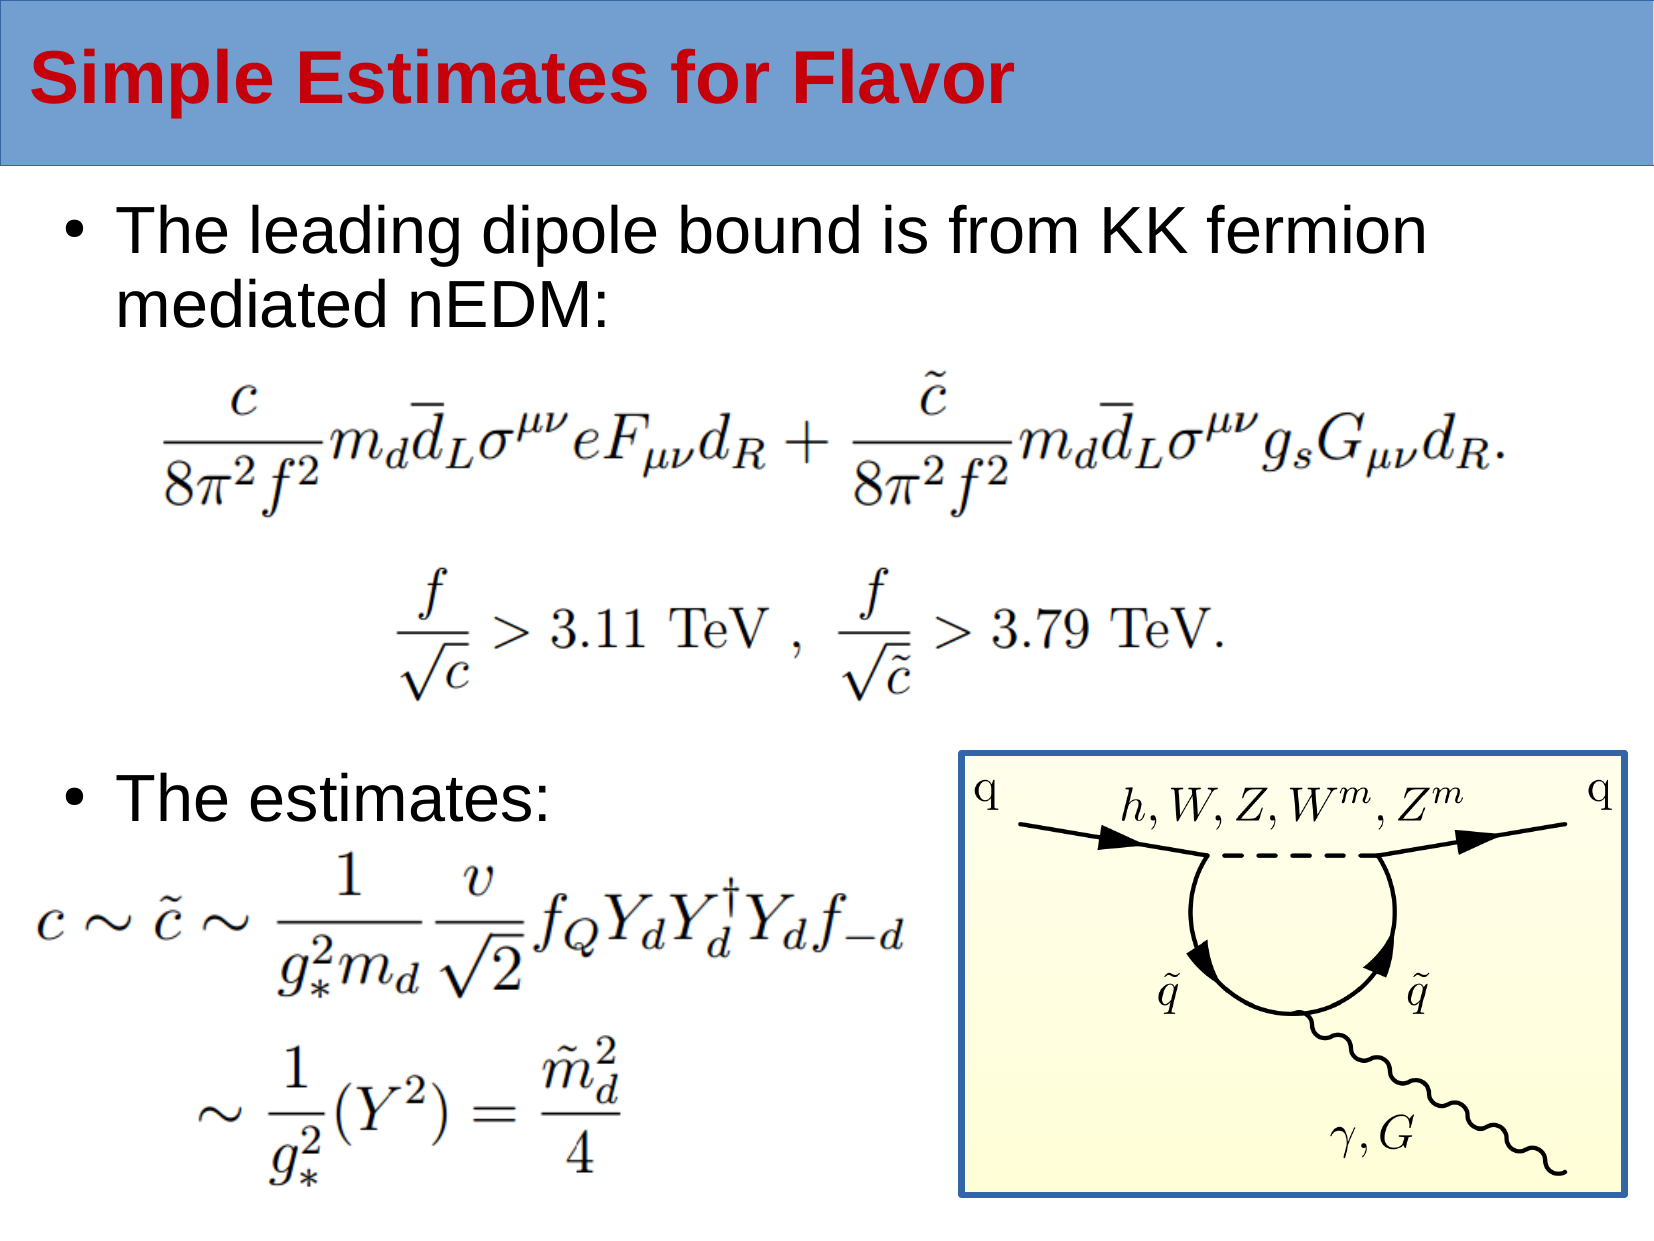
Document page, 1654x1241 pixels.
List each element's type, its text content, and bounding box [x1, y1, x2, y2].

list The leading dipole bound is from KK fermion mediated nEDM: The estimates: [45, 192, 1591, 1093]
picture [123, 359, 1522, 532]
picture [20, 825, 916, 1021]
picture [182, 1023, 638, 1198]
title Simple Estimates for Flavor [0, 13, 1501, 141]
picture [964, 755, 1622, 1192]
picture [372, 555, 1241, 718]
text_box [0, 0, 1654, 166]
